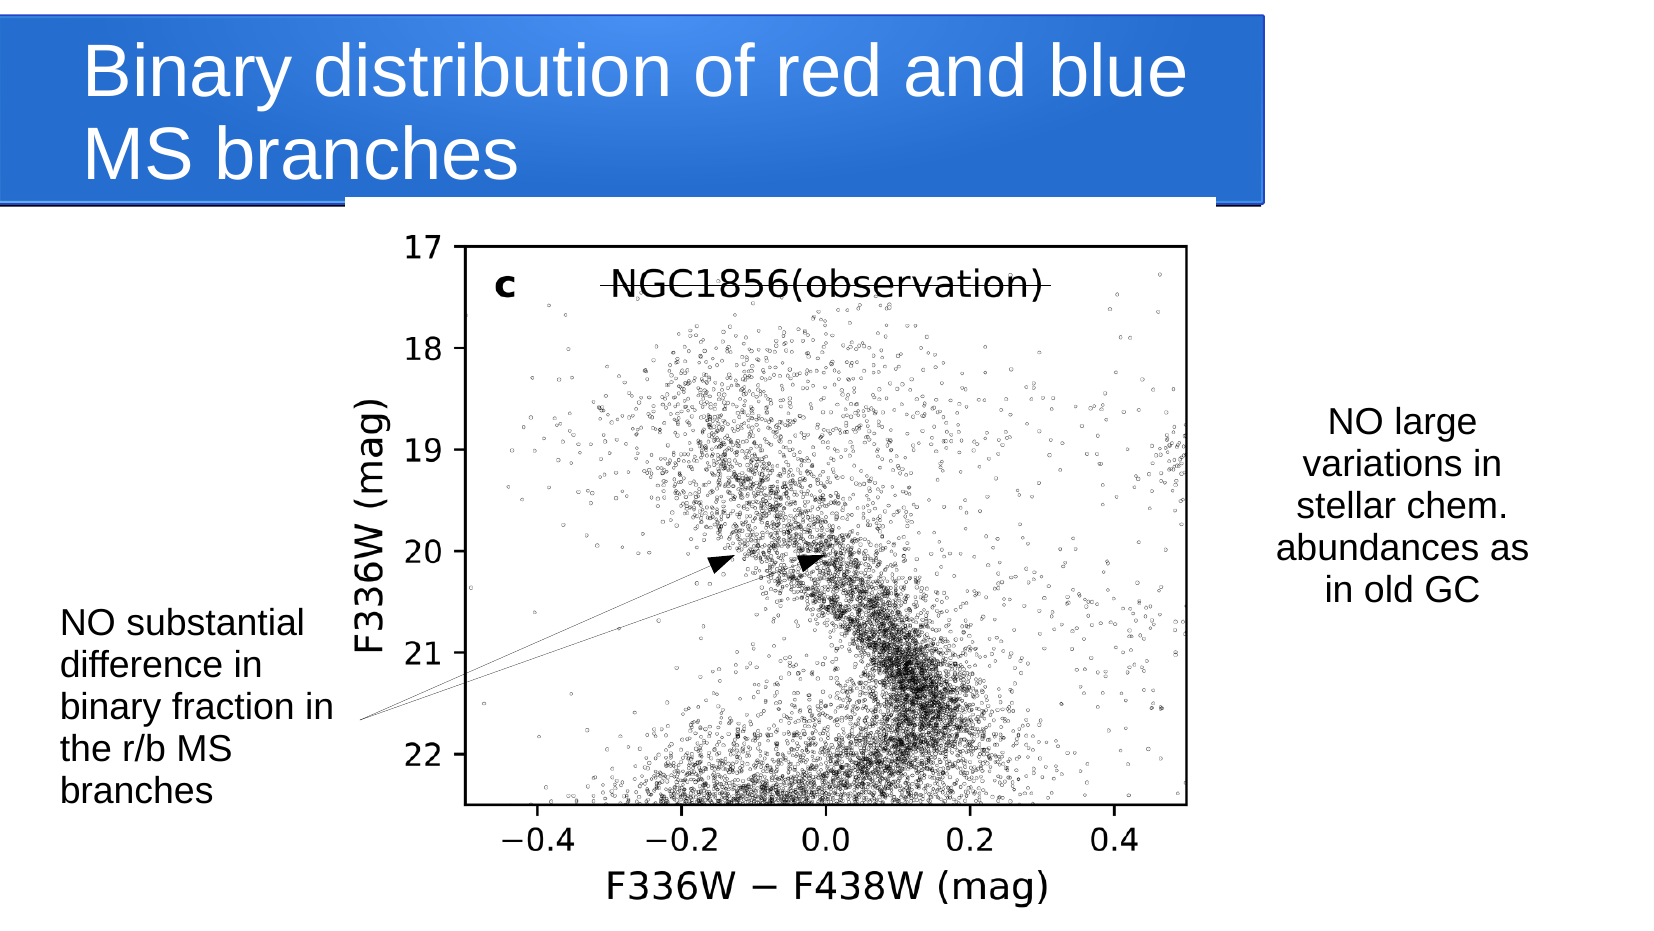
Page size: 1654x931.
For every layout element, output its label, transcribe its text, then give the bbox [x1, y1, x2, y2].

text_box NO substantial difference in binary fraction in the r/b MS branches [45, 594, 376, 819]
picture [345, 197, 1216, 922]
title Binary distribution of red and blue MS branches [82, 29, 1235, 196]
text_box NO large variations in stellar chem. abundances as in old GC [1245, 393, 1561, 618]
